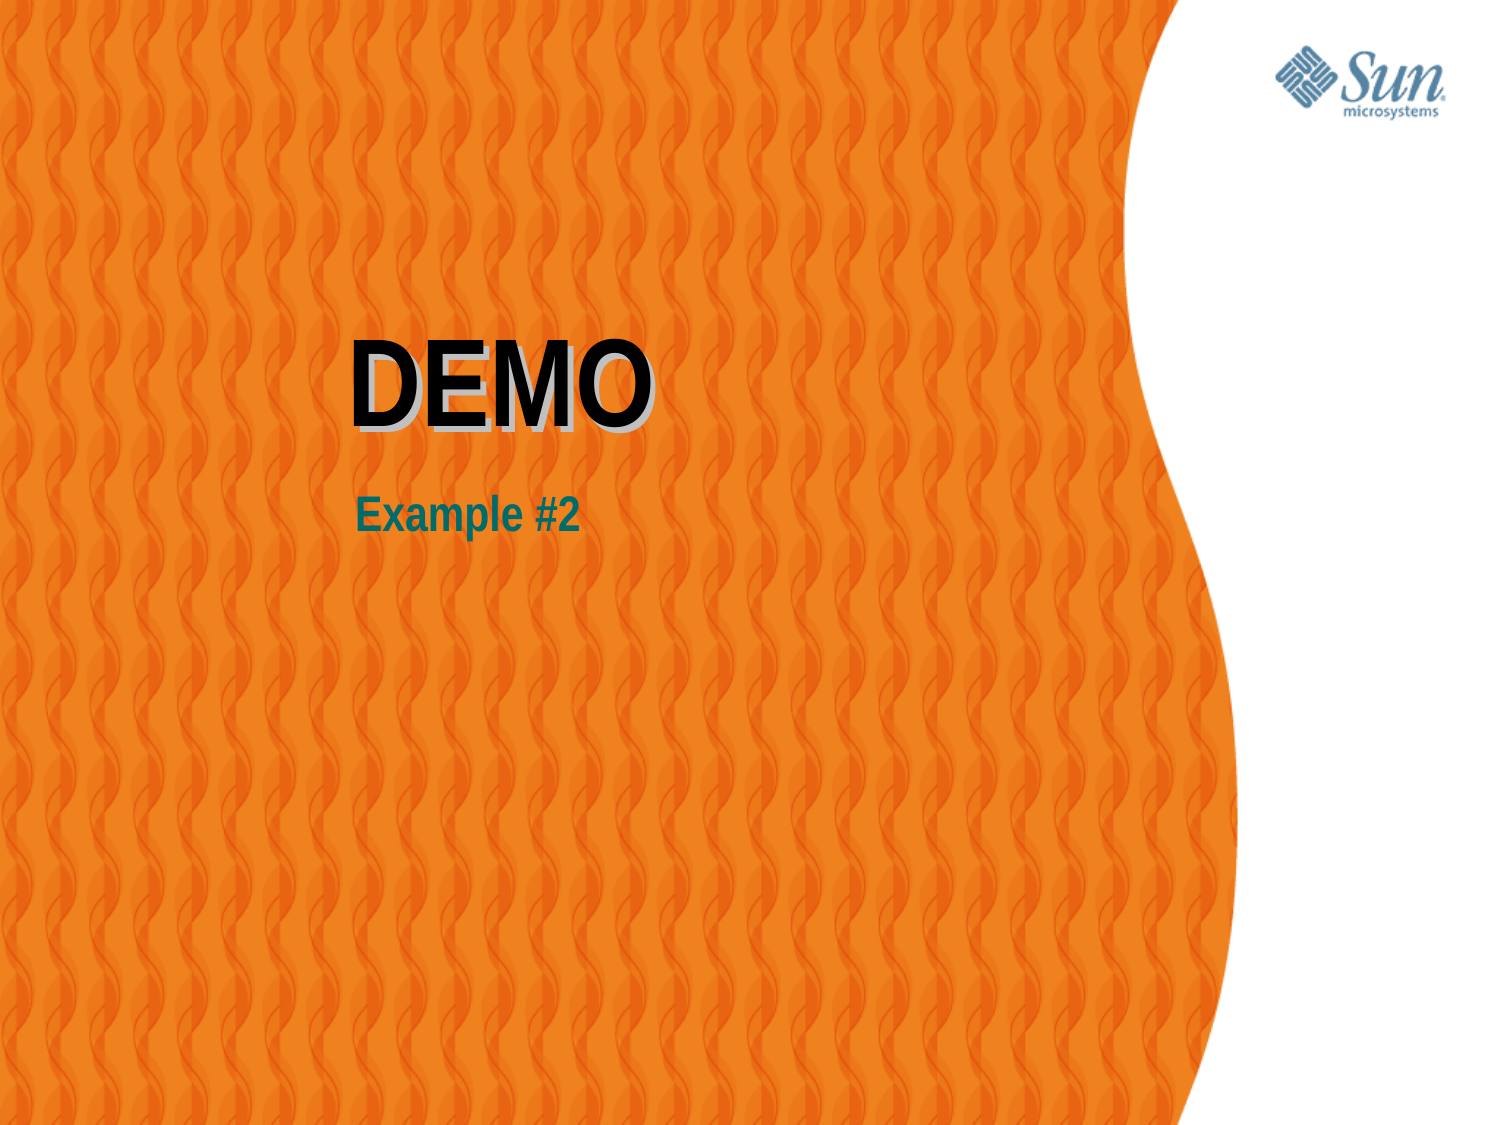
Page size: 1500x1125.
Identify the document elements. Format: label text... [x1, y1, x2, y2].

list DEMO [332, 328, 843, 539]
picture [0, 0, 1500, 1125]
text_box Example #2 [355, 492, 918, 549]
